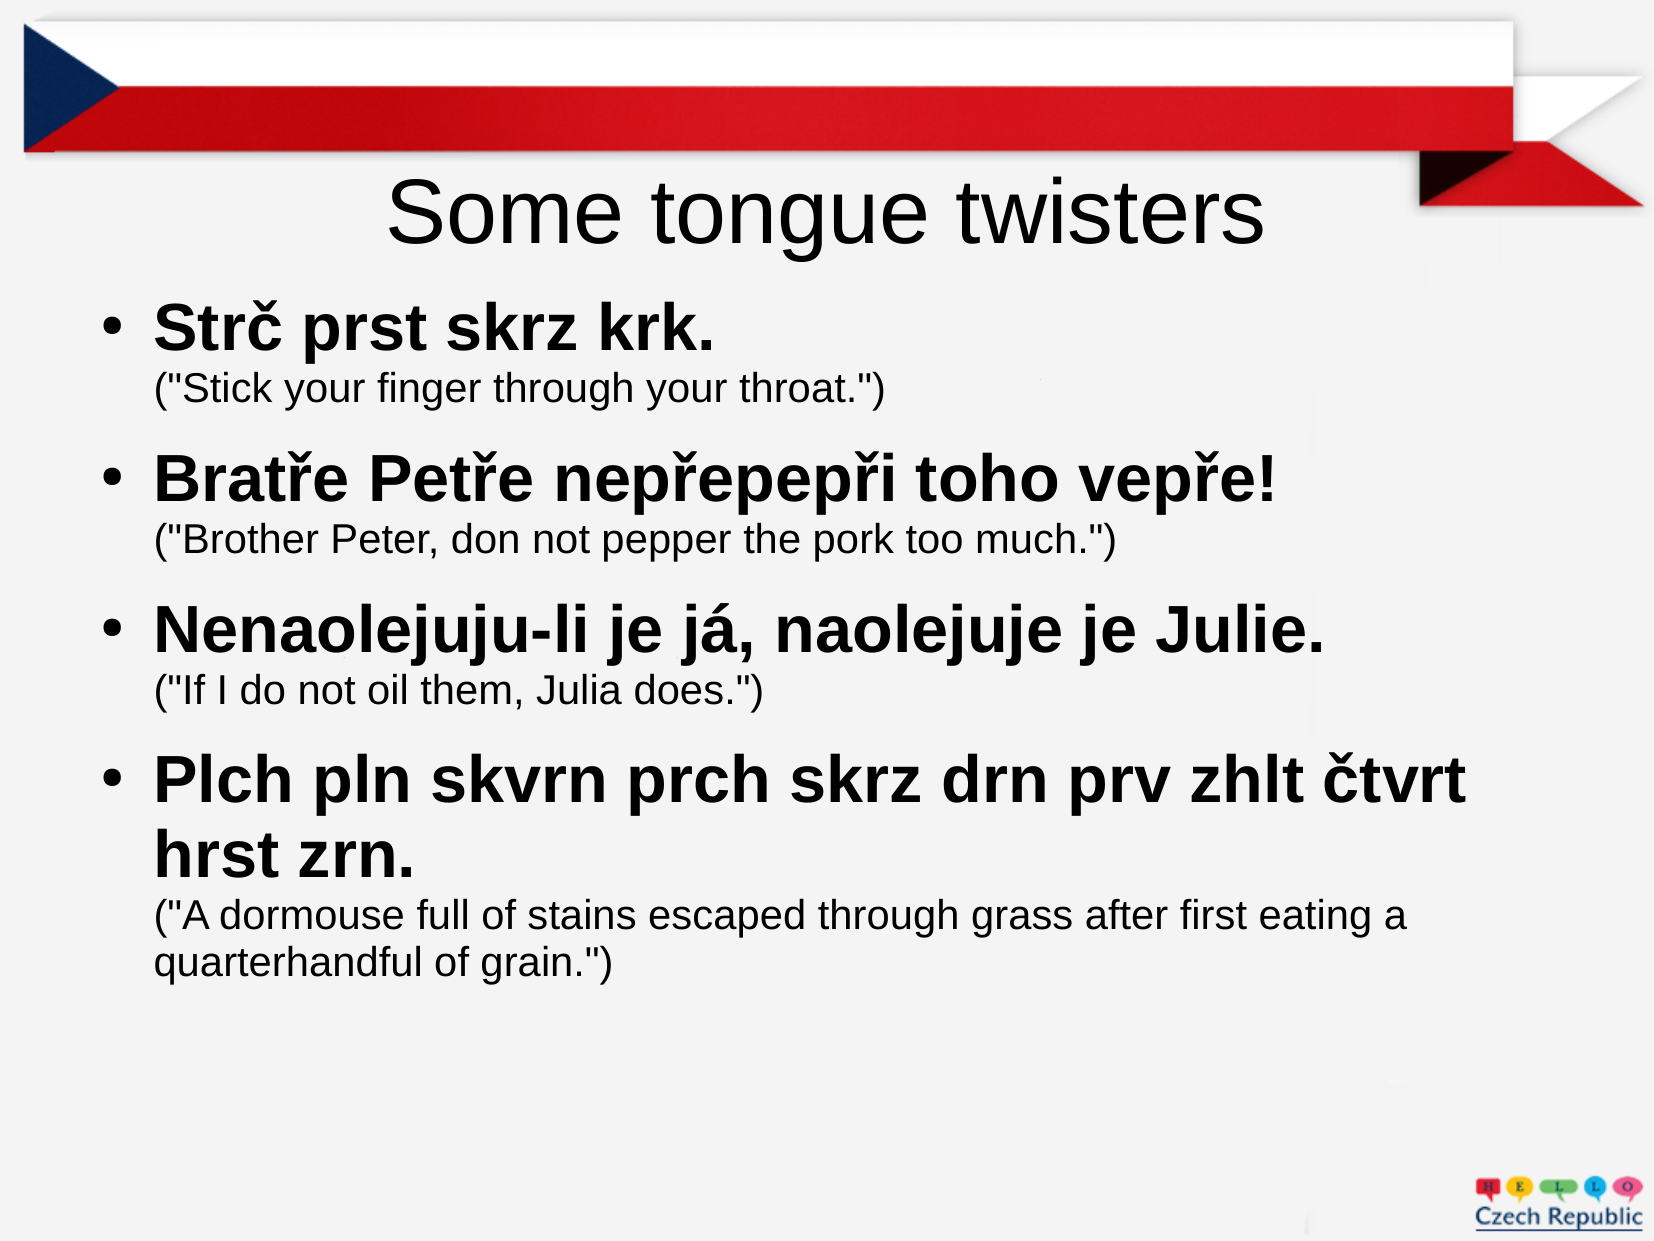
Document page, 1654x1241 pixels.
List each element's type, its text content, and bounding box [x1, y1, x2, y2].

picture [0, 0, 1654, 1241]
list Strč prst skrz krk. ("Stick your finger through your throat.") Bratře Petře nepřepepři toho vepře! ("Brother Peter, don not pepper the pork too much.") Nenaolejuju-li je já, naolejuje je Julie. ("If I do not oil them, Julia does.") Plch pln skvrn prch skrz drn prv zhlt čtvrt hrst zrn. ("A dormouse full of stains escaped through grass after first eating a quarterhandful of grain.") [82, 290, 1571, 1109]
title Some tongue twisters [82, 108, 1571, 290]
